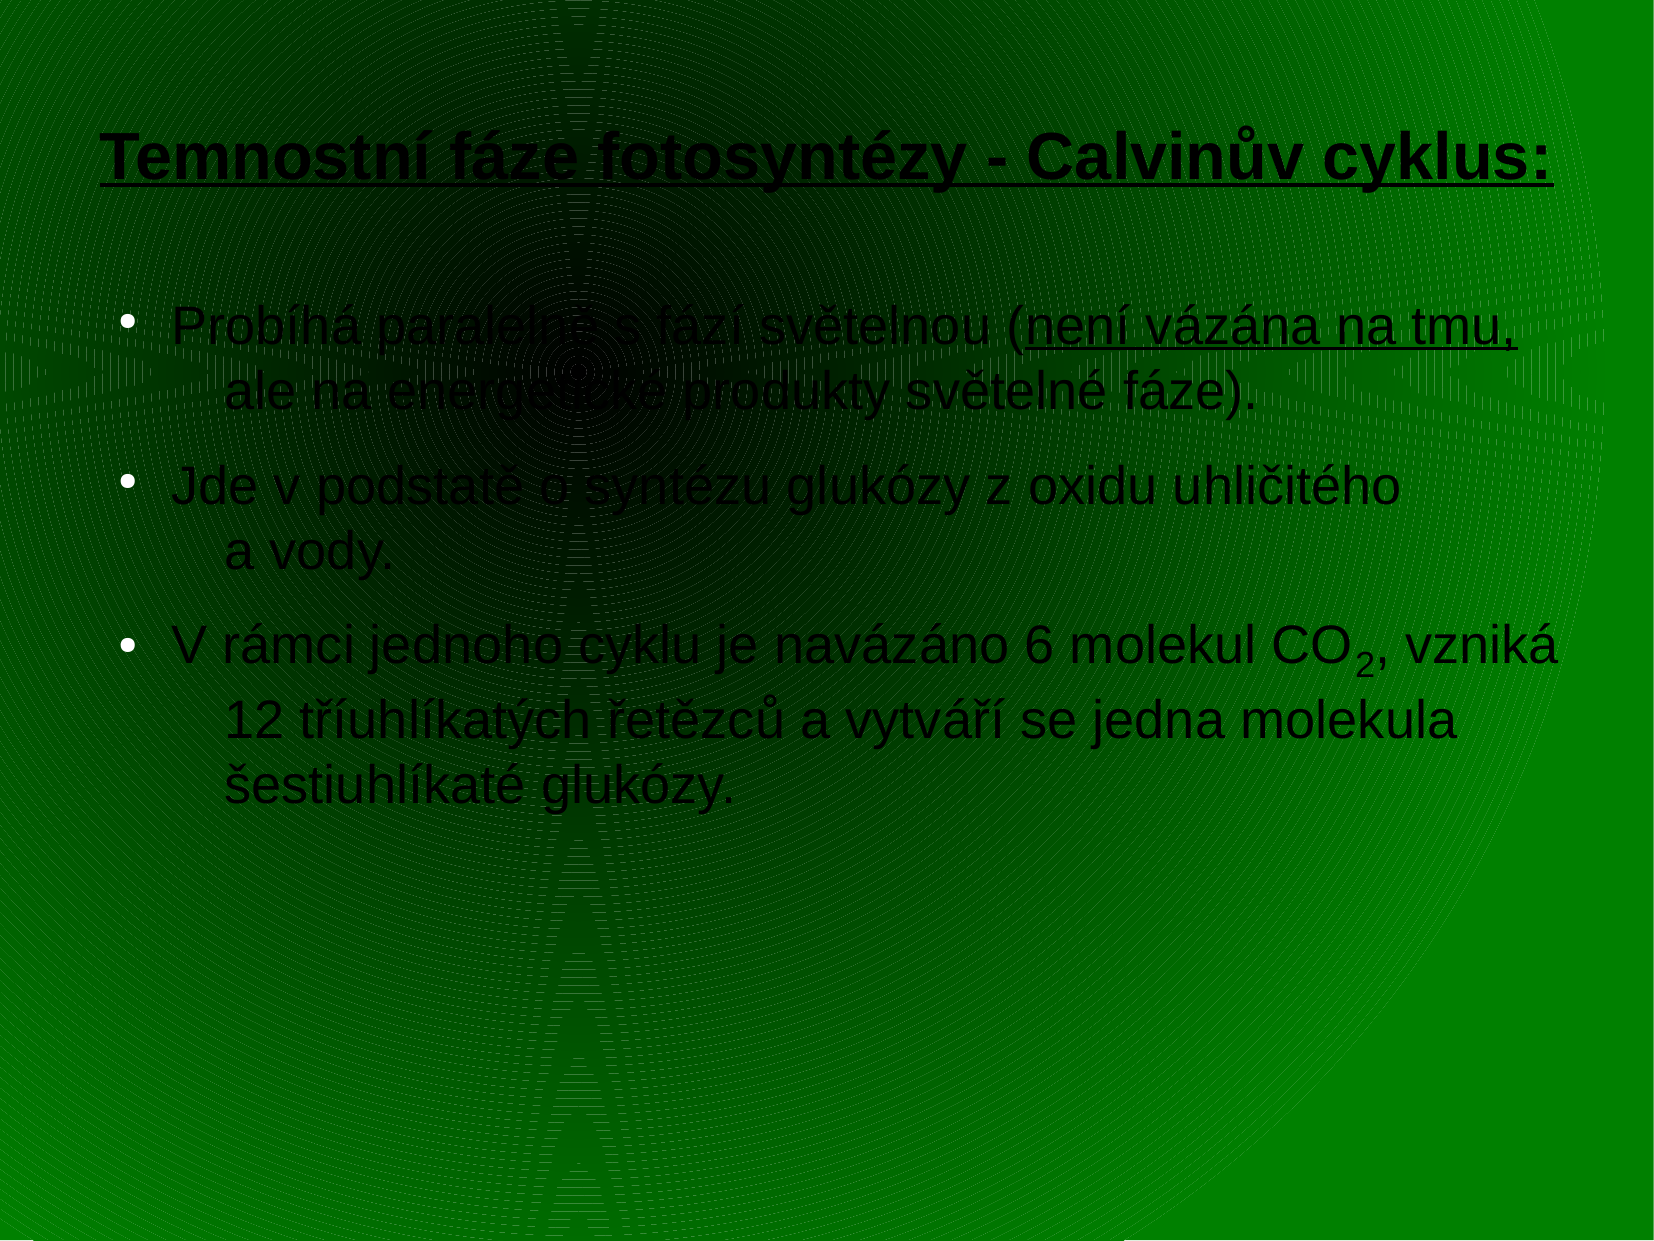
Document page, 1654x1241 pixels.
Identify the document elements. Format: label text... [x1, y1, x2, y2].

title Temnostní fáze fotosyntézy - Calvinův cyklus: [82, 49, 1571, 257]
list Probíhá paralelně s fází světelnou (není vázána na tmu, ale na energetické produkty světelné fáze). Jde v podstatě o syntézu glukózy z oxidu uhličitého a vody. V rámci jednoho cyklu je navázáno 6 molekul CO2, vzniká 12 tříuhlíkatých řetězců a vytváří se jedna molekula šestiuhlíkaté glukózy. [82, 290, 1571, 1109]
